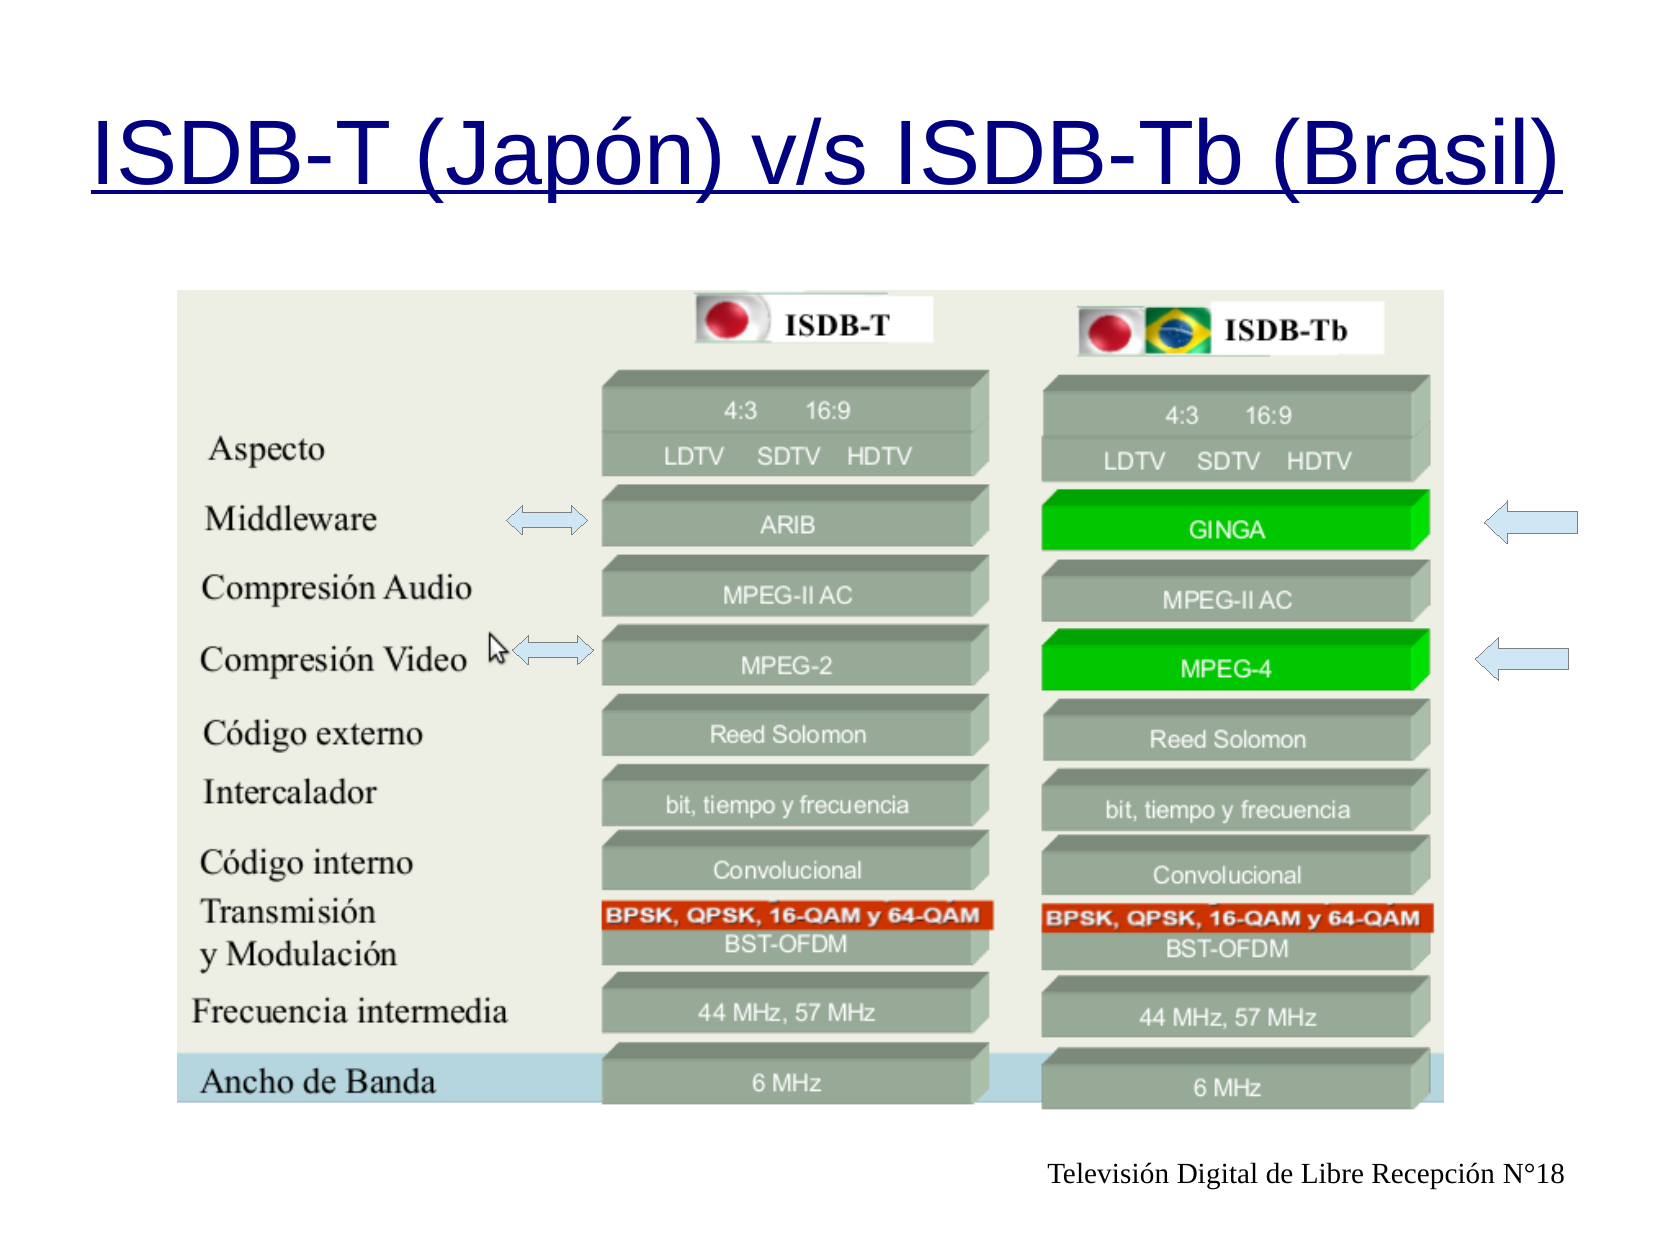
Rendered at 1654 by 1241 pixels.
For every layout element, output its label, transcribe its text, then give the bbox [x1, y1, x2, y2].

picture [177, 290, 1444, 1121]
title ISDB-T (Japón) v/s ISDB-Tb (Brasil) [82, 49, 1571, 257]
text_box [512, 635, 594, 665]
text_box [506, 505, 588, 535]
text_box [1475, 637, 1569, 681]
text_box [1484, 500, 1578, 544]
